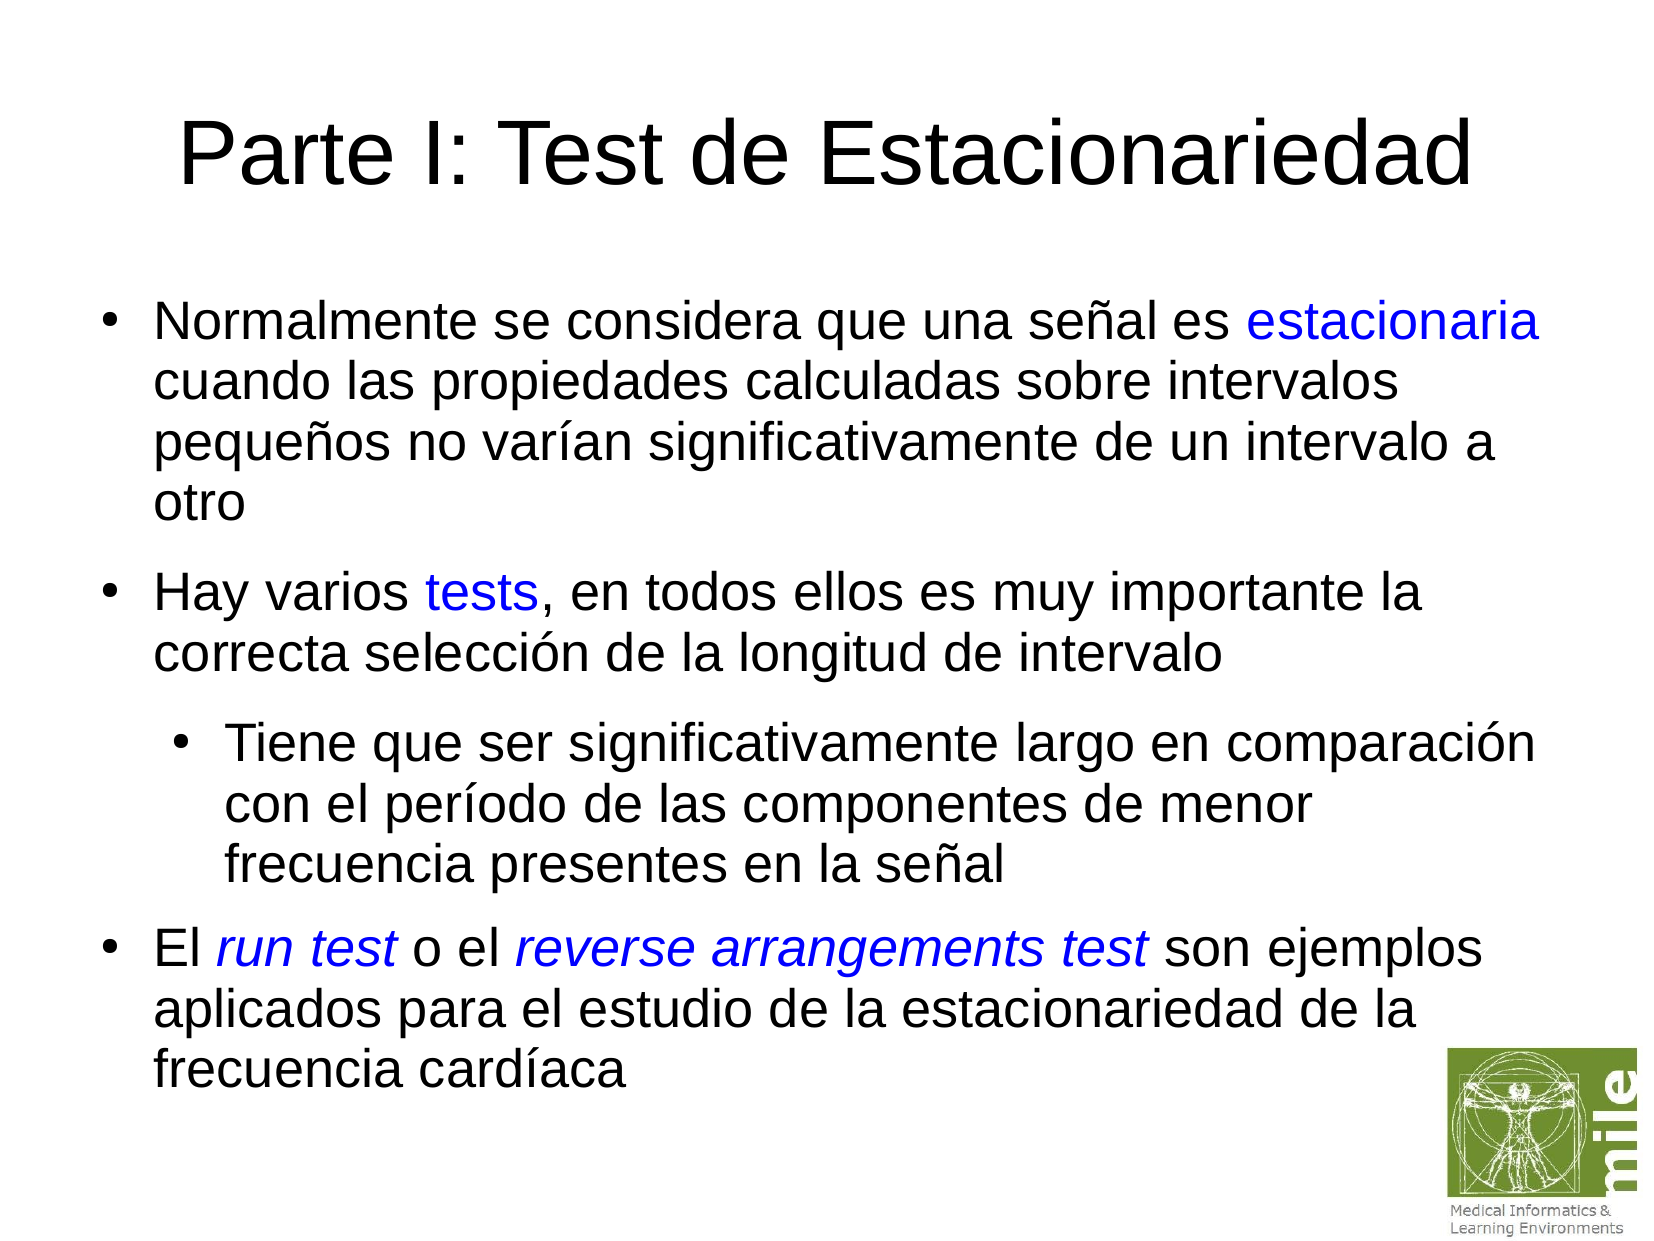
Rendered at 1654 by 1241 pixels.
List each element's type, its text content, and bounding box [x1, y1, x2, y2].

picture [1440, 1033, 1654, 1241]
title Parte I: Test de Estacionariedad [82, 56, 1571, 250]
list Normalmente se considera que una señal es estacionaria cuando las propiedades calculadas sobre intervalos pequeños no varían significativamente de un intervalo a otro Hay varios tests, en todos ellos es muy importante la correcta selección de la longitud de intervalo Tiene que ser significativamente largo en comparación con el período de las componentes de menor frecuencia presentes en la señal El run test o el reverse arrangements test son ejemplos aplicados para el estudio de la estacionariedad de la frecuencia cardíaca [82, 290, 1571, 1109]
